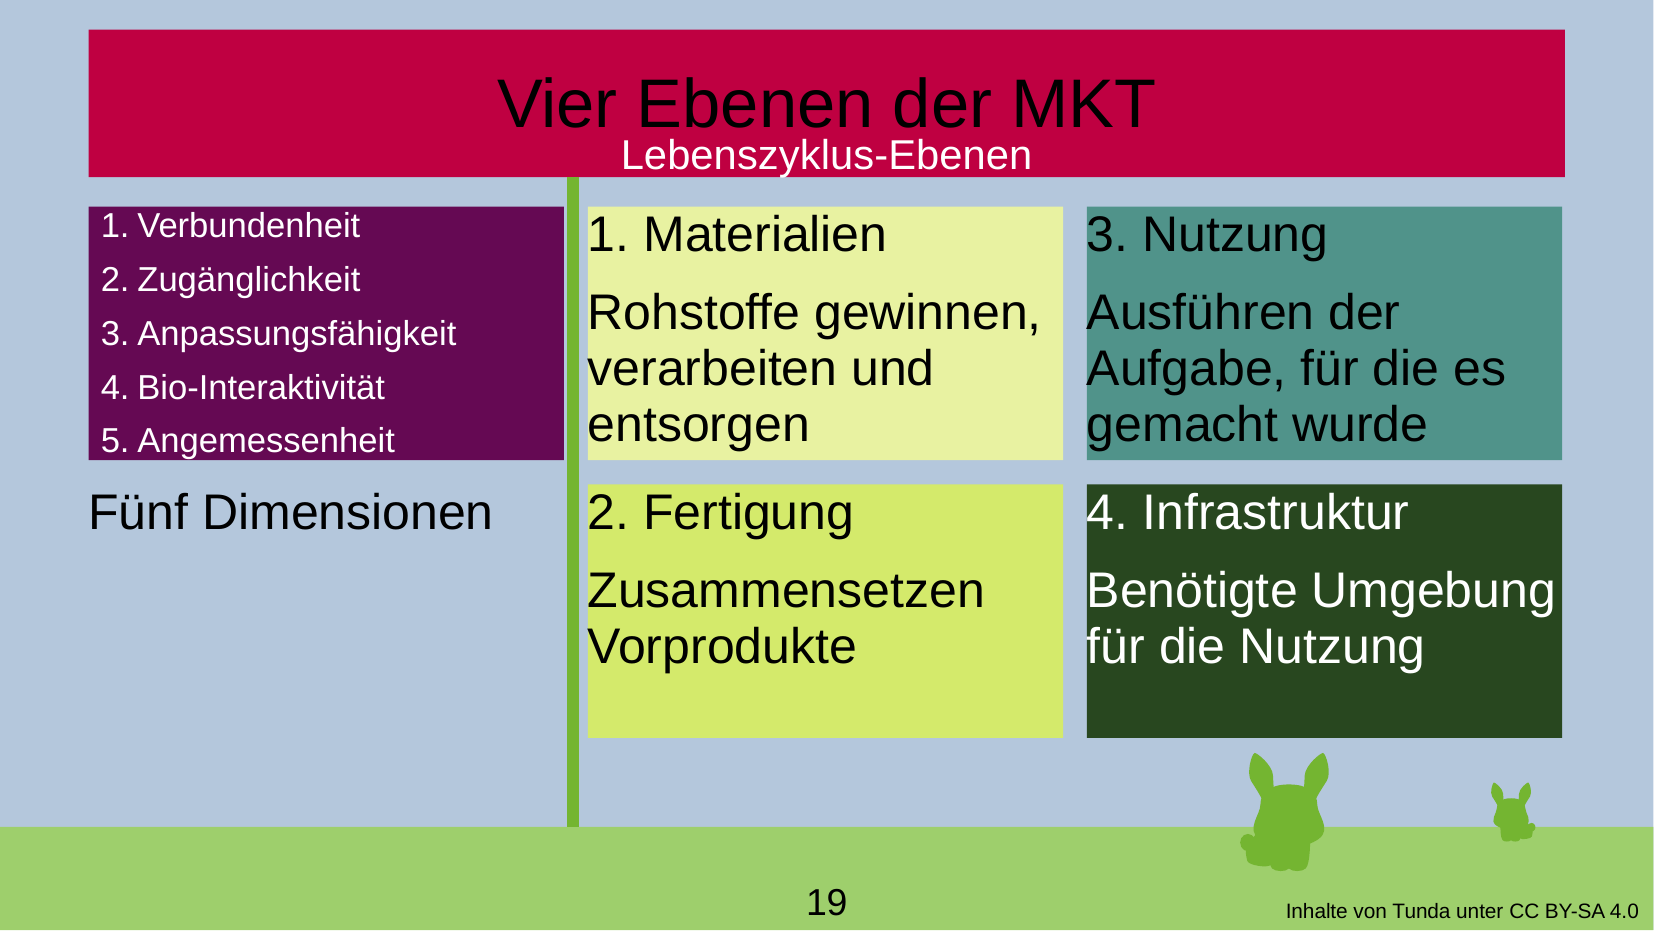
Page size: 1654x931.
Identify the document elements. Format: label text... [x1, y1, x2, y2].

list Verbundenheit Zugänglichkeit Anpassungsfähigkeit Bio-Interaktivität Angemessenheit [88, 206, 564, 461]
text_box Inhalte von Tunda unter CC BY-SA 4.0 [944, 856, 1654, 931]
text_box Lebenszyklus-Ebenen [501, 124, 1152, 186]
list 2. Fertigung Zusammensetzen Vorprodukte [587, 484, 1064, 738]
list 1. Materialien Rohstoffe gewinnen, verarbeiten und entsorgen [587, 206, 1064, 461]
text_box <Foliennummer> [259, 874, 944, 931]
list 4. Infrastruktur Benötigte Umgebung für die Nutzung [1086, 484, 1563, 738]
list 3. Nutzung Ausführen der Aufgabe, für die es gemacht wurde [1086, 206, 1563, 461]
list Fünf Dimensionen [88, 484, 564, 738]
title Vier Ebenen der MKT [88, 29, 1565, 178]
